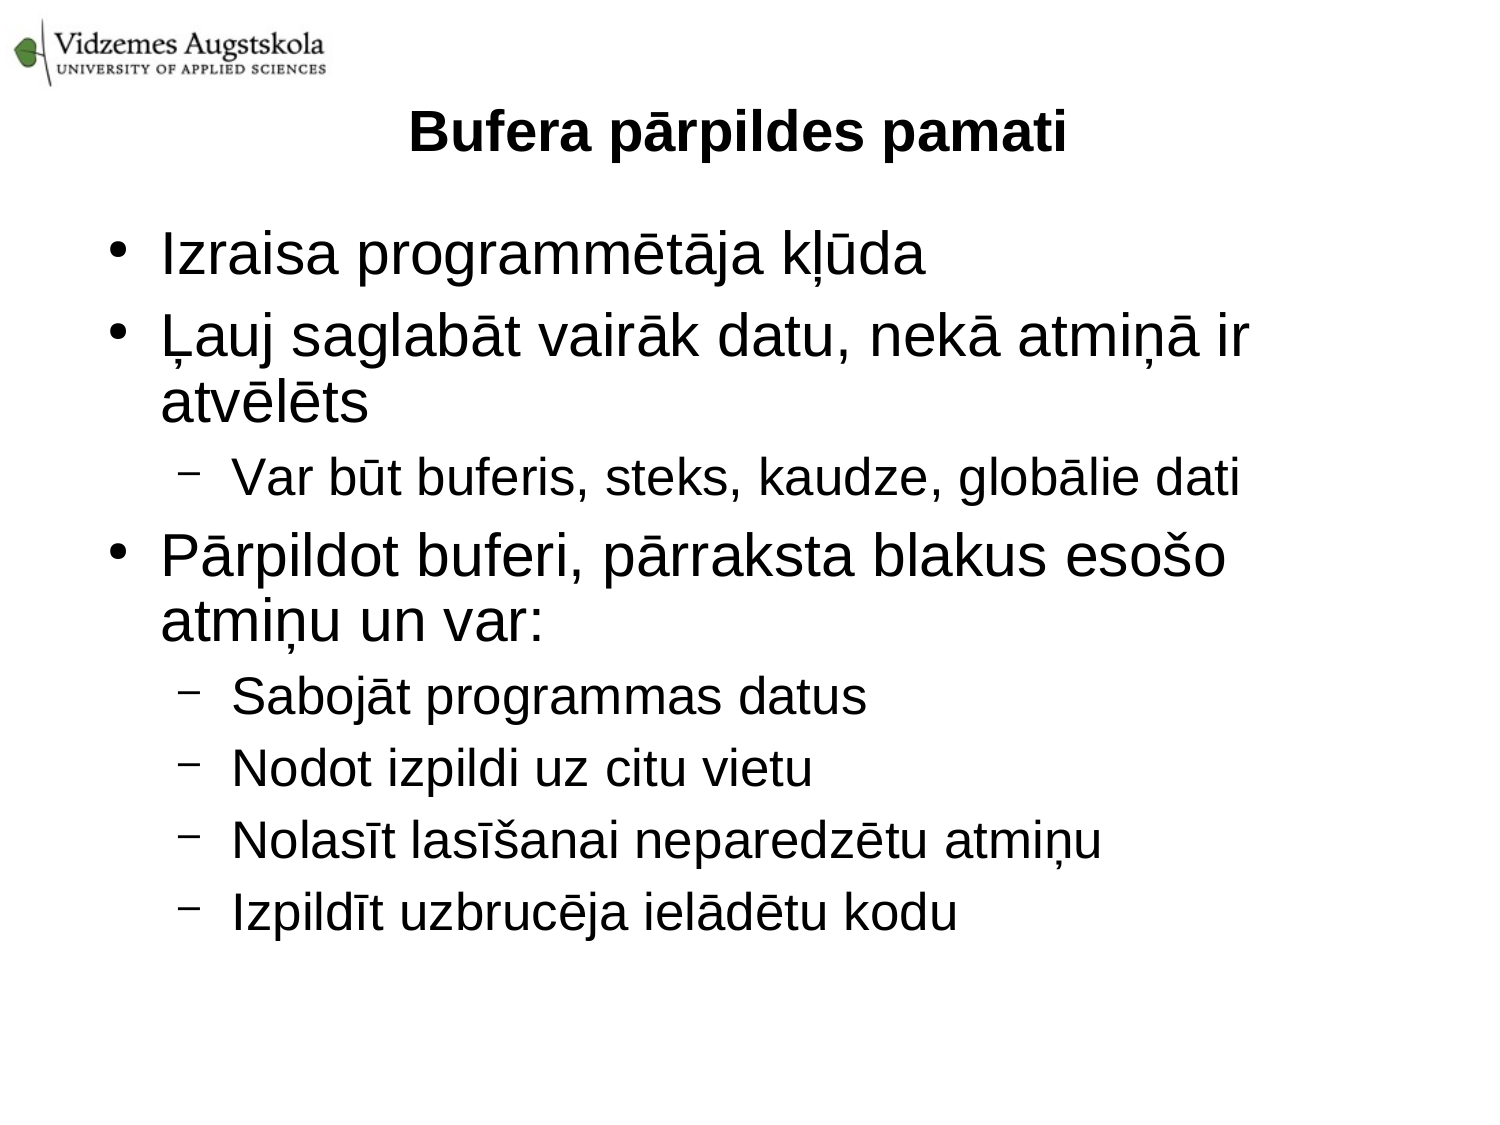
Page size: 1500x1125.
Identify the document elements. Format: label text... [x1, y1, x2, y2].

list Izraisa programmētāja kļūda Ļauj saglabāt vairāk datu, nekā atmiņā ir atvēlēts Var būt buferis, steks, kaudze, globālie dati Pārpildot buferi, pārraksta blakus esošo atmiņu un var: Sabojāt programmas datus Nodot izpildi uz citu vietu Nolasīt lasīšanai neparedzētu atmiņu Izpildīt uzbrucēja ielādētu kodu [74, 214, 1424, 1004]
picture [5, 2, 334, 102]
title Bufera pārpildes pamati [85, 87, 1372, 177]
